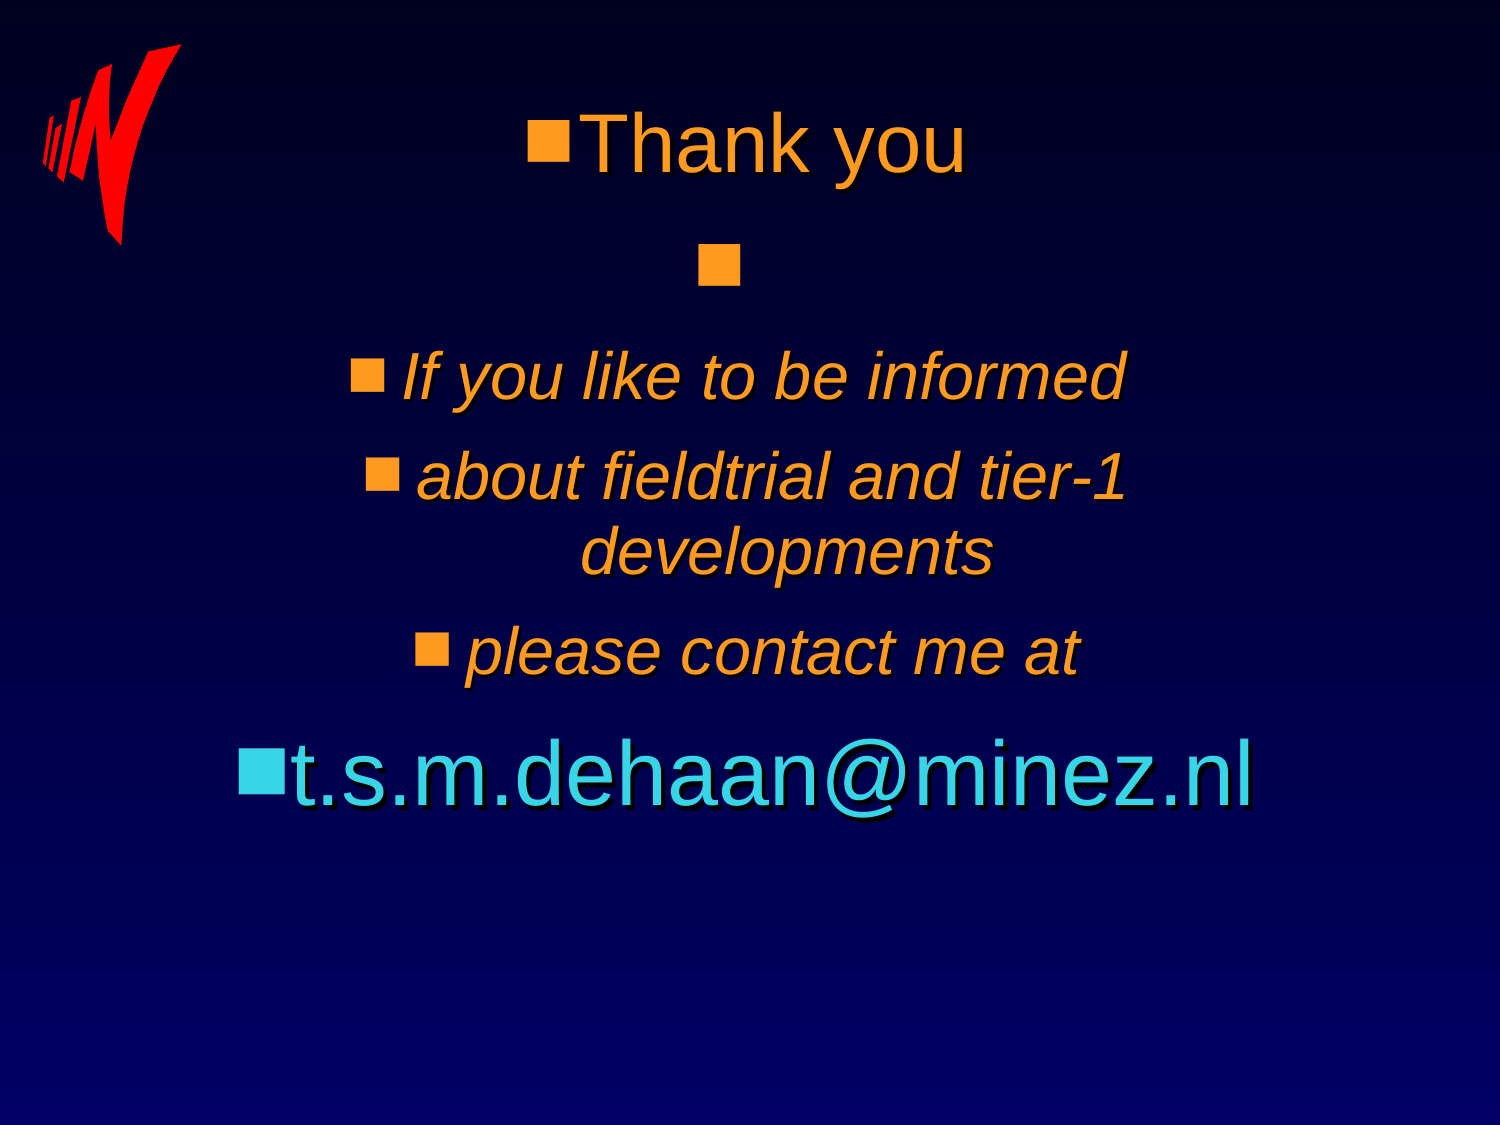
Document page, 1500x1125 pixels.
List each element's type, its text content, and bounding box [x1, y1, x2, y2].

list Thank you If you like to be informed about fieldtrial and tier-1 developments please contact me at t.s.m.dehaan@minez.nl [183, 90, 1317, 1047]
